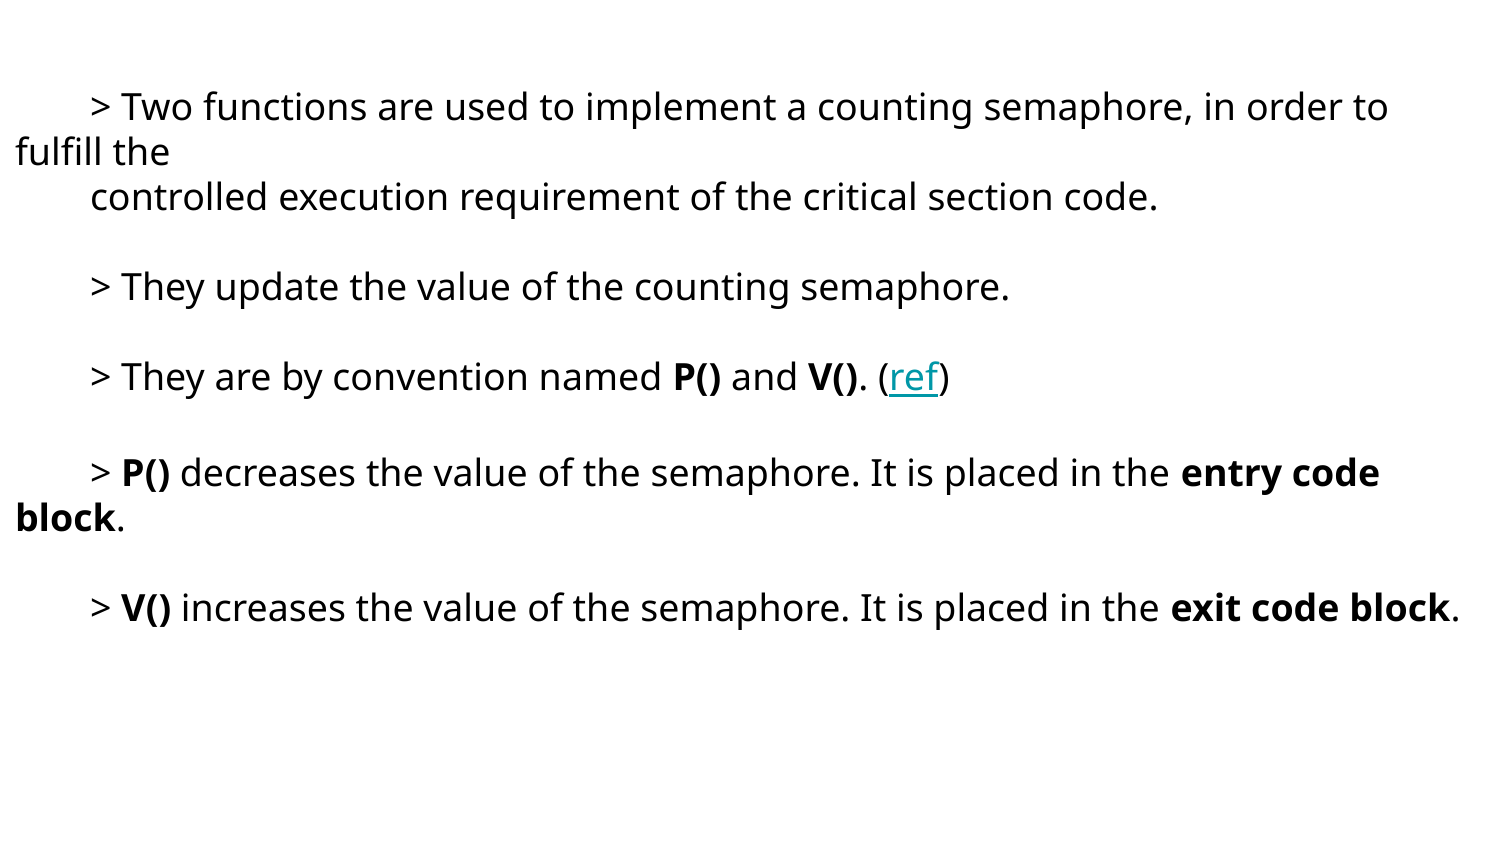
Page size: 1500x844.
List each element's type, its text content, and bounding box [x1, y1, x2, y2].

text_box > Two functions are used to implement a counting semaphore, in order to fulfill the controlled execution requirement of the critical section code. > They update the value of the counting semaphore. > They are by convention named P() and V(). (ref) > P() decreases the value of the semaphore. It is placed in the entry code block. > V() increases the value of the semaphore. It is placed in the exit code block. [0, 118, 1500, 594]
